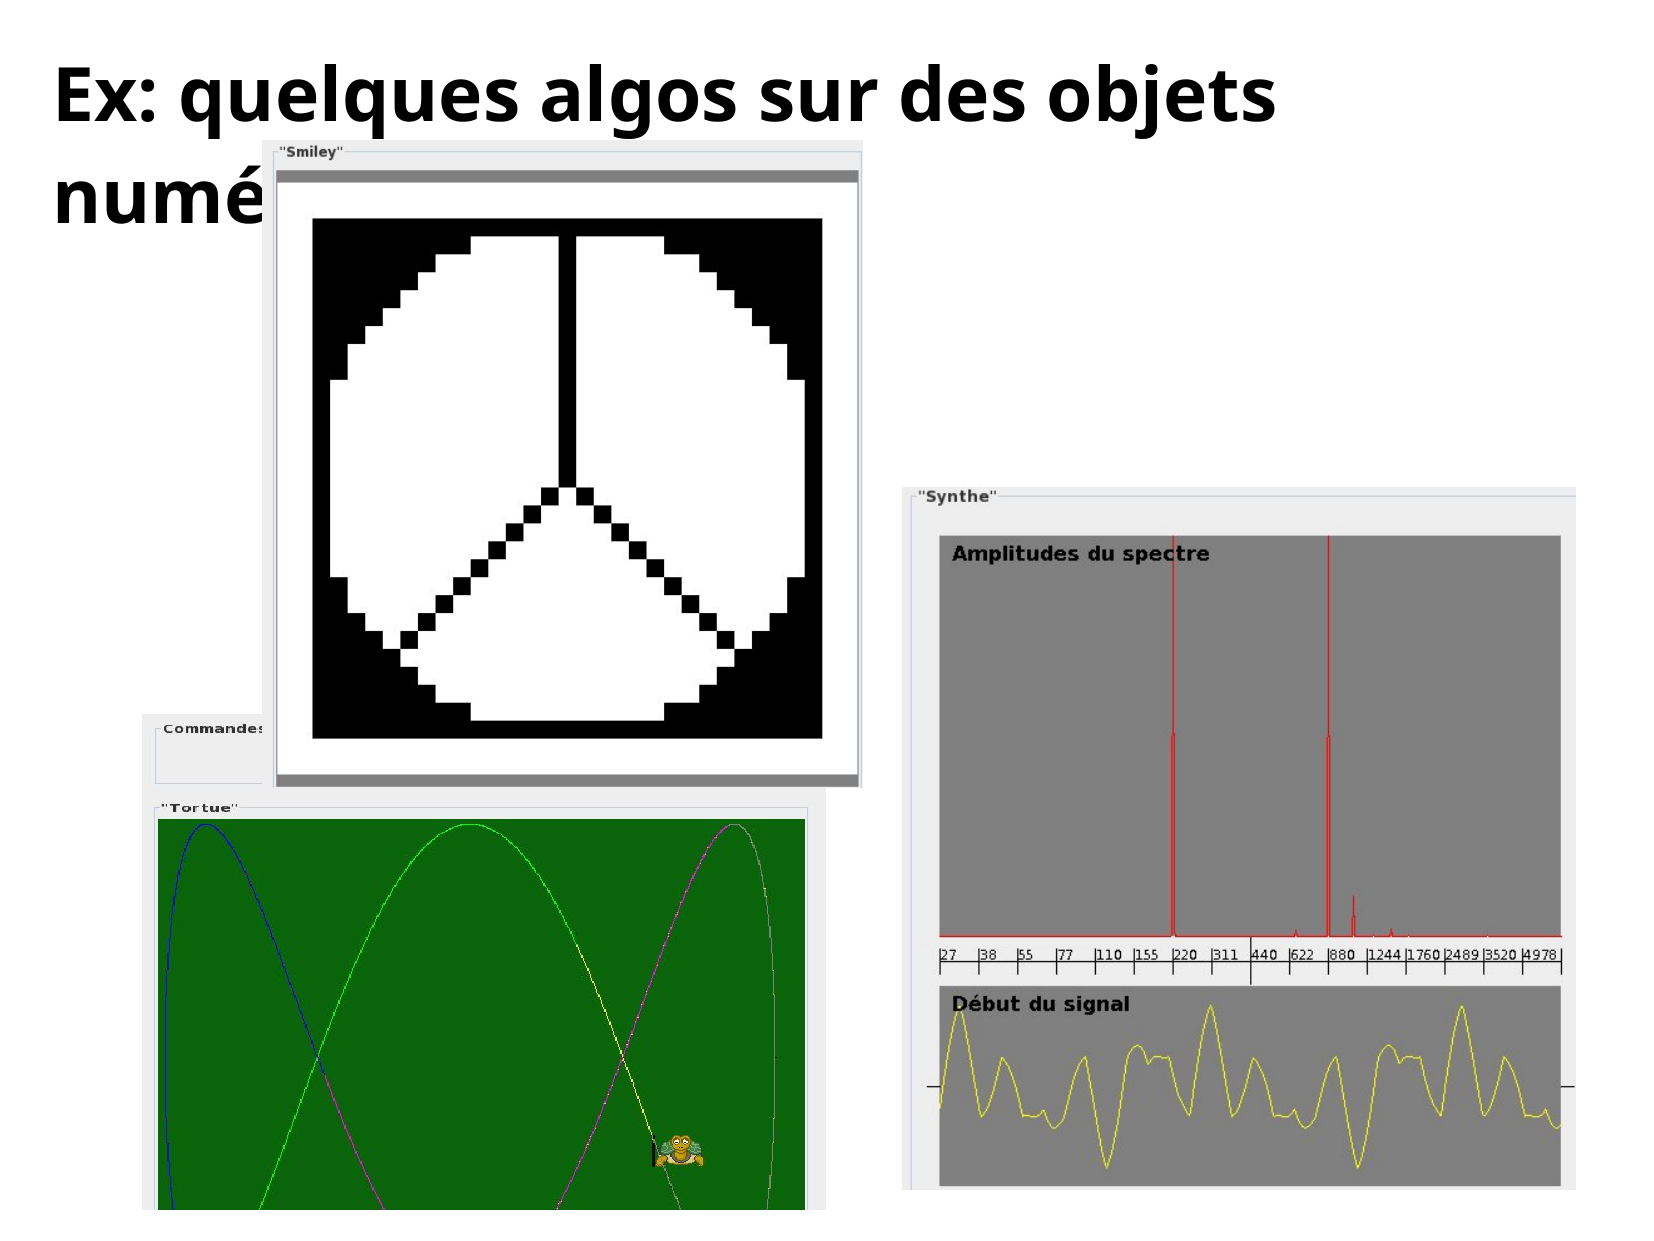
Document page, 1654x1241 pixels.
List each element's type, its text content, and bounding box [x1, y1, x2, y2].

text_box Ex: quelques algos sur des objets numériques [37, 33, 1576, 145]
picture [141, 140, 863, 1210]
picture [902, 487, 1576, 1190]
